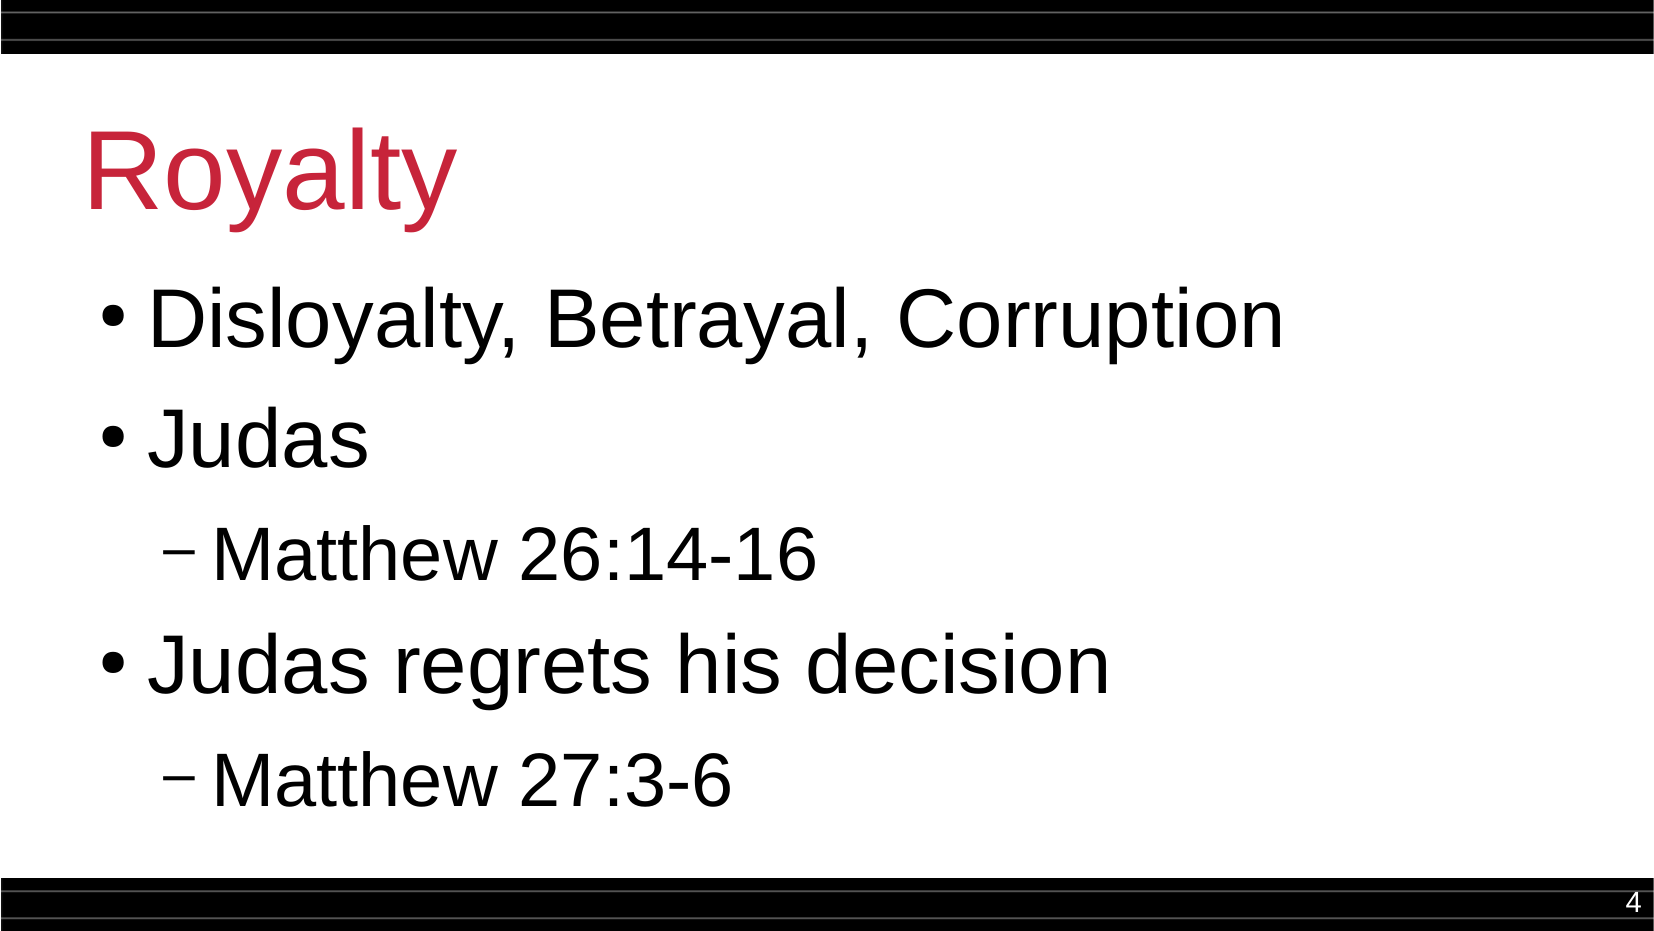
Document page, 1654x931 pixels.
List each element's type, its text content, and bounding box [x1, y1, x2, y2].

picture [1, 878, 1654, 931]
picture [1, 0, 1654, 54]
title Royalty [82, 92, 1571, 249]
list Disloyalty, Betrayal, Corruption Judas Matthew 26:14-16 Judas regrets his decision Matthew 27:3-6 [82, 271, 1613, 826]
